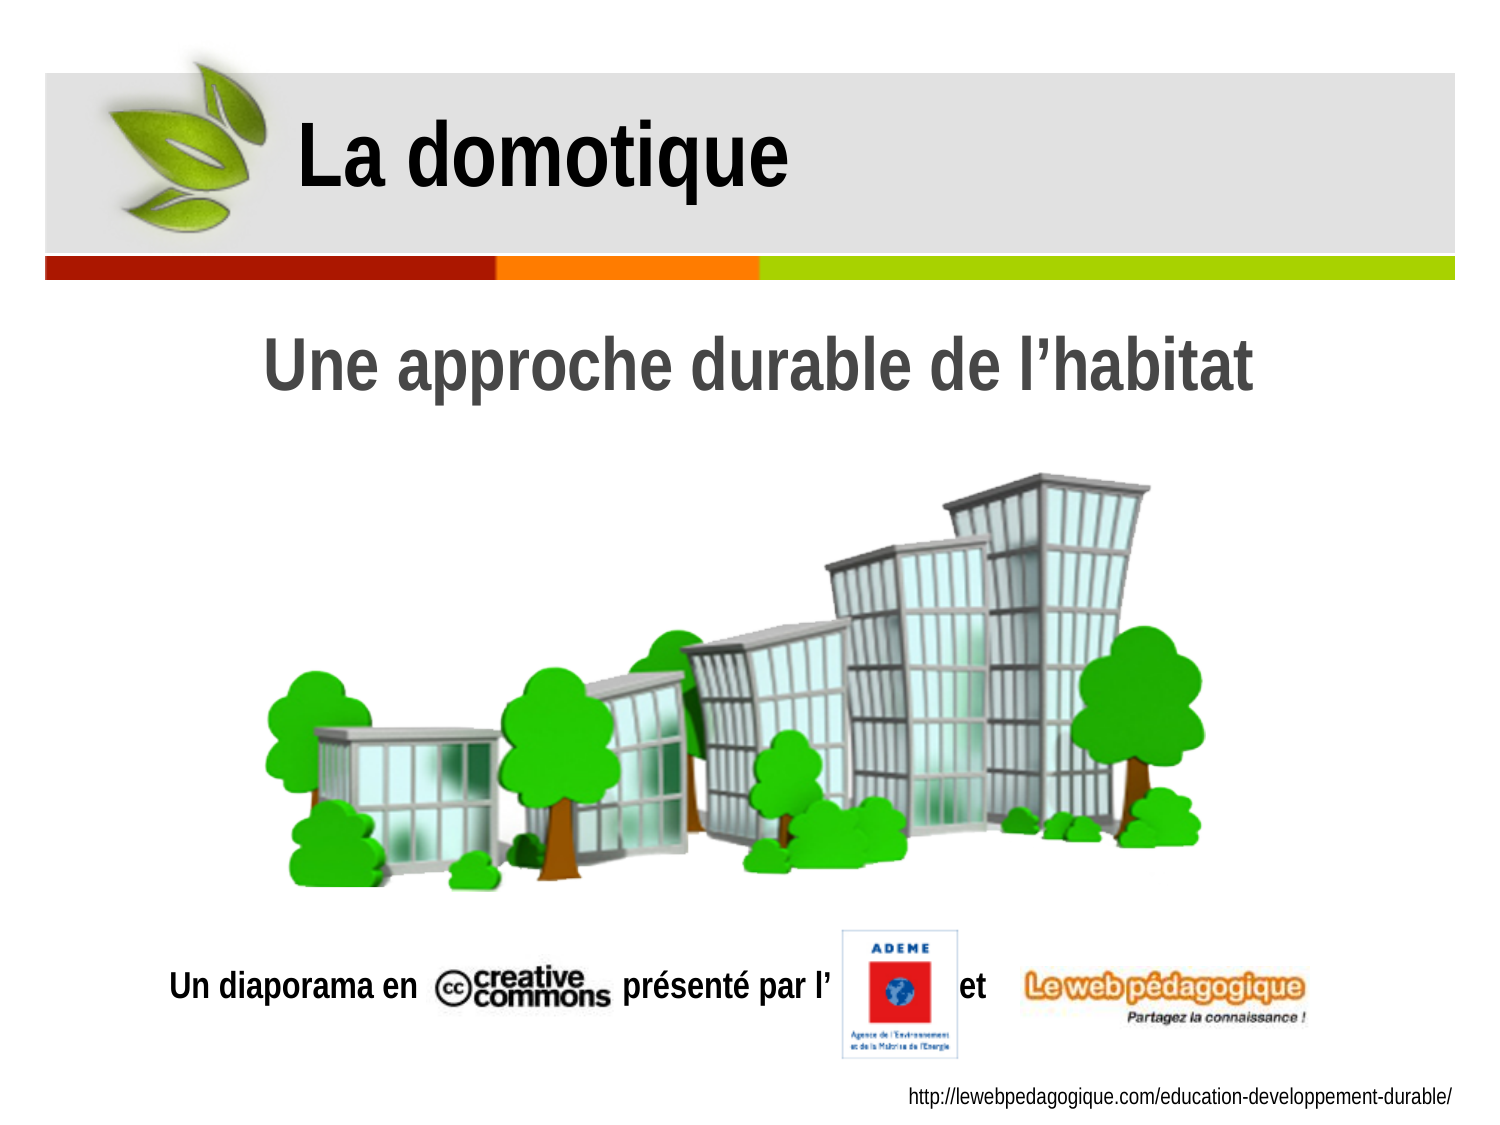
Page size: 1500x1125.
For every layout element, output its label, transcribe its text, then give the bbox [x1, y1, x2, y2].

picture [828, 1015, 971, 1067]
picture [264, 472, 1206, 892]
text_box http://lewebpedagogique.com/education-developpement-durable/ [218, 1074, 1473, 1118]
text_box La domotique [282, 108, 1450, 230]
picture [828, 916, 971, 953]
picture [1020, 966, 1310, 1034]
picture [426, 954, 617, 1027]
text_box Un diaporama en présenté par l’ et [154, 953, 1048, 1015]
text_box Une approche durable de l’habitat [126, 332, 1392, 412]
picture [45, 35, 1455, 280]
